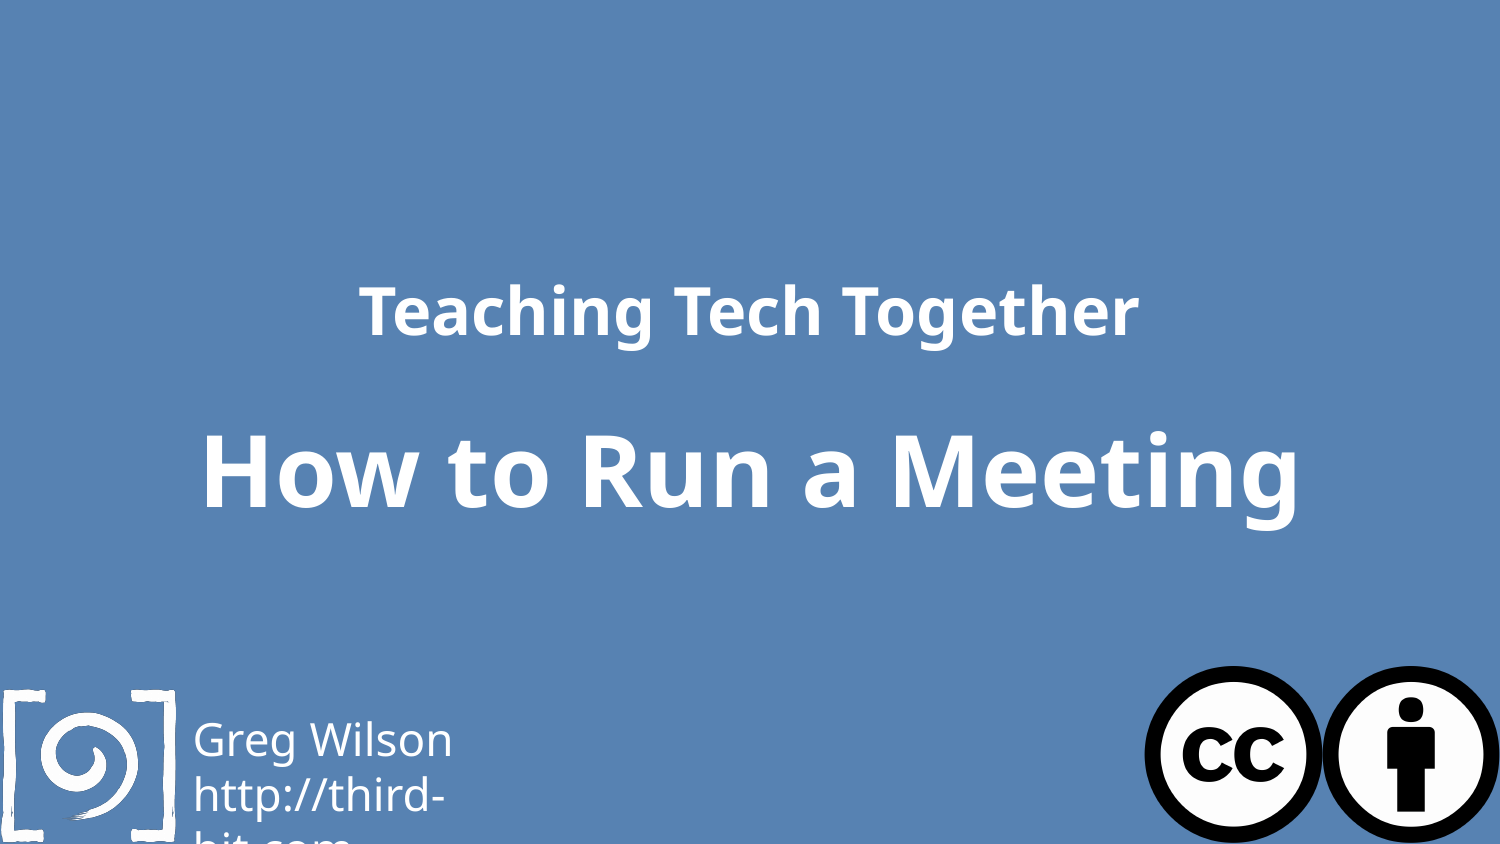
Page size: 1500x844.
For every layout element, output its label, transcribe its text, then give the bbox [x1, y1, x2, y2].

picture [1144, 666, 1500, 844]
picture [0, 688, 178, 844]
text_box How to Run a Meeting [8, 392, 1494, 543]
